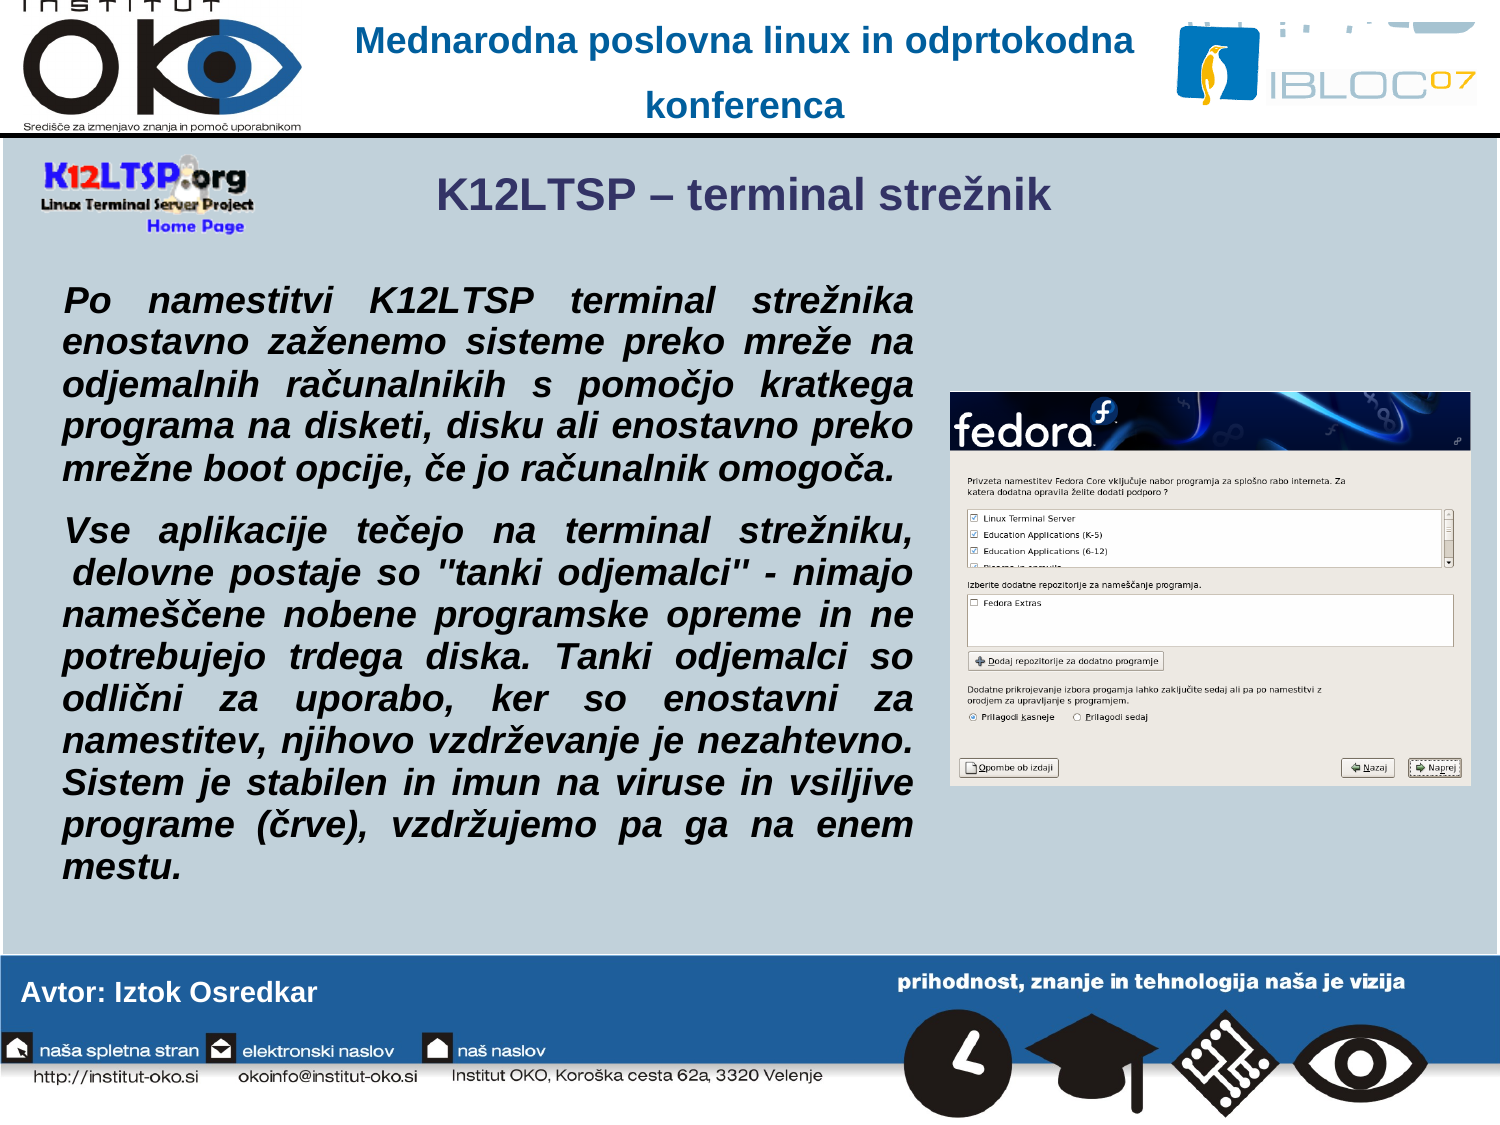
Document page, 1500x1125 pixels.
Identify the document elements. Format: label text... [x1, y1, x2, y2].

picture [1175, 22, 1477, 111]
list Po namestitvi K12LTSP terminal strežnika enostavno zaženemo sisteme preko mreže na odjemalnih računalnikih s pomočjo kratkega programa na disketi, disku ali enostavno preko mrežne boot opcije, če jo računalnik omogoča. Vse aplikacije tečejo na terminal strežniku, delovne postaje so ''tanki odjemalci'' - nimajo nameščene nobene programske opreme in ne potrebujejo trdega diska. Tanki odjemalci so odlični za uporabo, ker so enostavni za namestitev, njihovo vzdrževanje je nezahtevno. Sistem je stabilen in imun na viruse in vsiljive programe (črve), vzdržujemo pa ga na enem mestu. [47, 271, 975, 910]
picture [0, 955, 1500, 1118]
title K12LTSP – terminal strežnik [389, 135, 1099, 254]
chart [0, 138, 1500, 955]
text_box Mednarodna poslovna linux in odprtokodna konferenca [324, 11, 1176, 133]
picture [23, 0, 302, 132]
picture [29, 153, 263, 240]
picture [950, 391, 1471, 786]
text_box Avtor: Iztok Osredkar [5, 968, 431, 1018]
